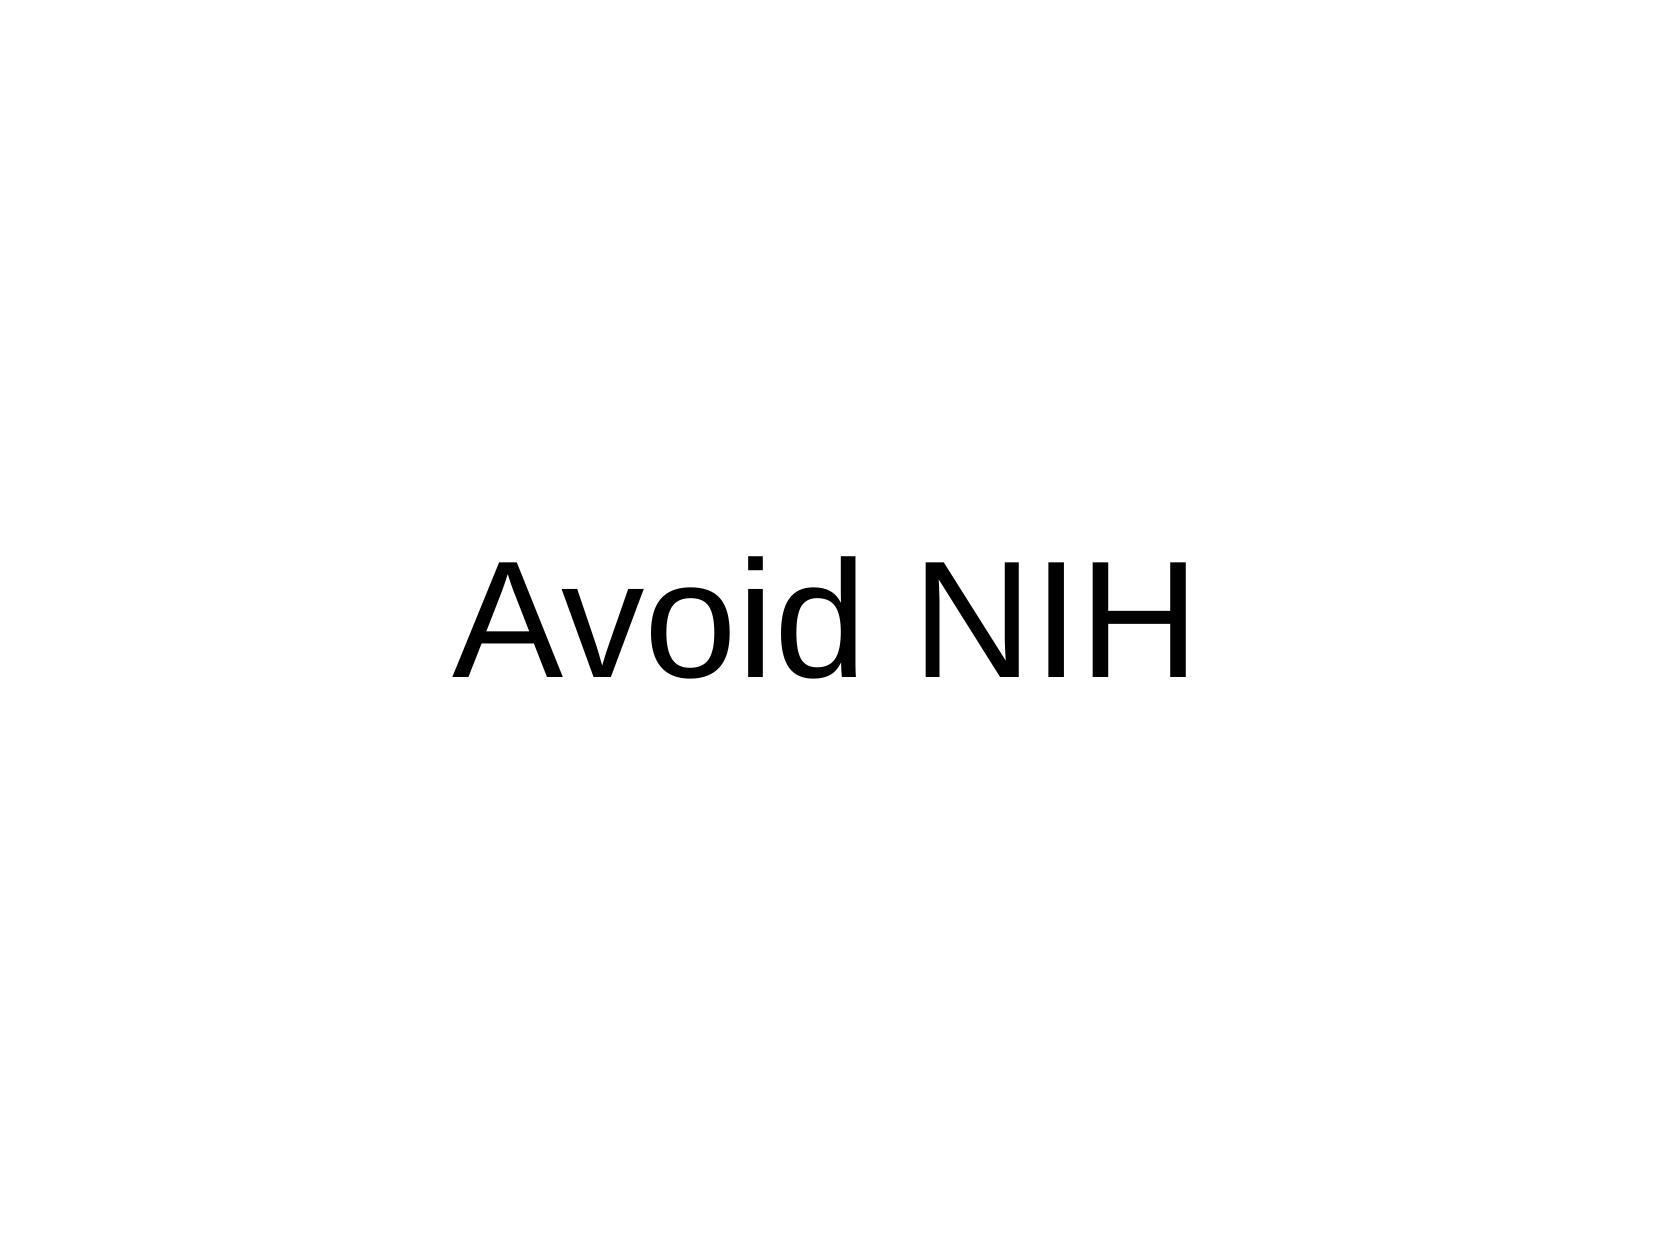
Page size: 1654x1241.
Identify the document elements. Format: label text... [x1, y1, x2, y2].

title Avoid NIH [0, 516, 1654, 724]
